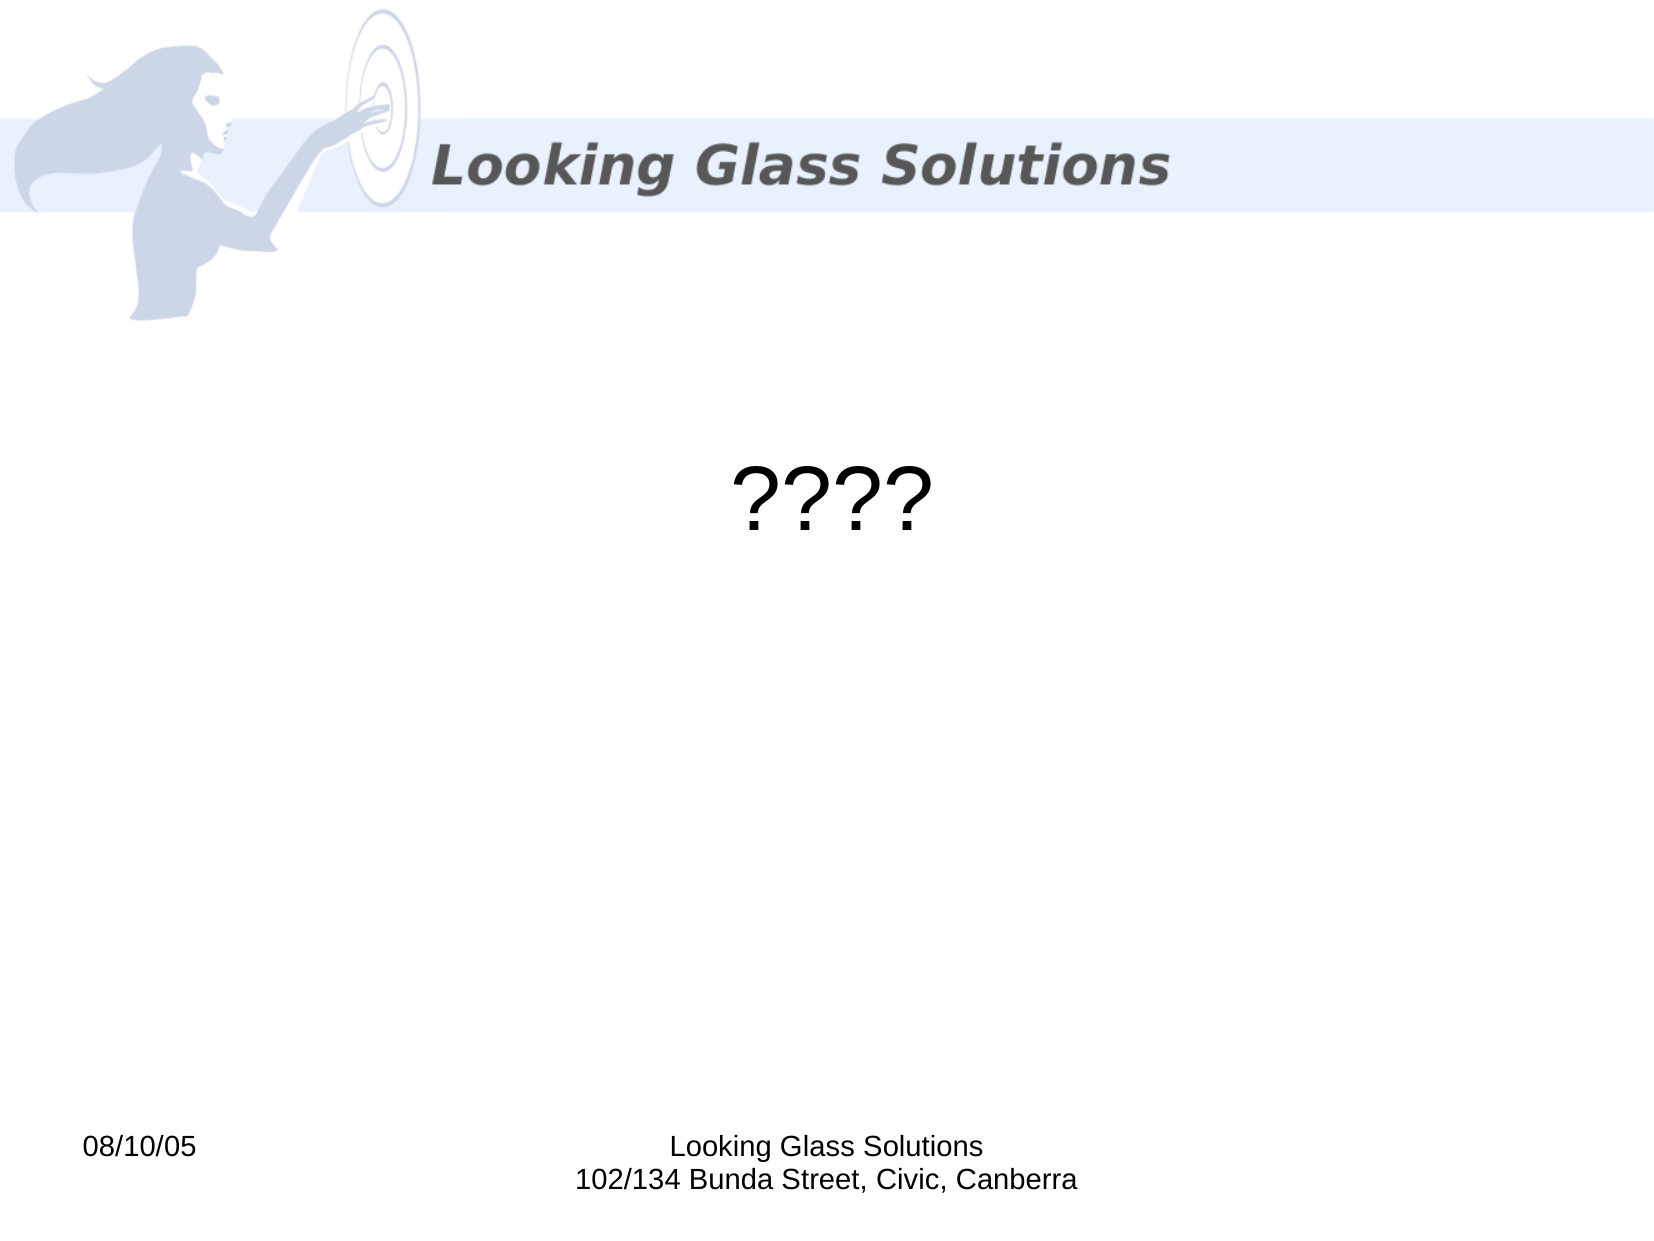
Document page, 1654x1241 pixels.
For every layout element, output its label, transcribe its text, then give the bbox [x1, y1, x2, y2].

picture [0, 0, 1654, 325]
title ???? [88, 395, 1577, 603]
